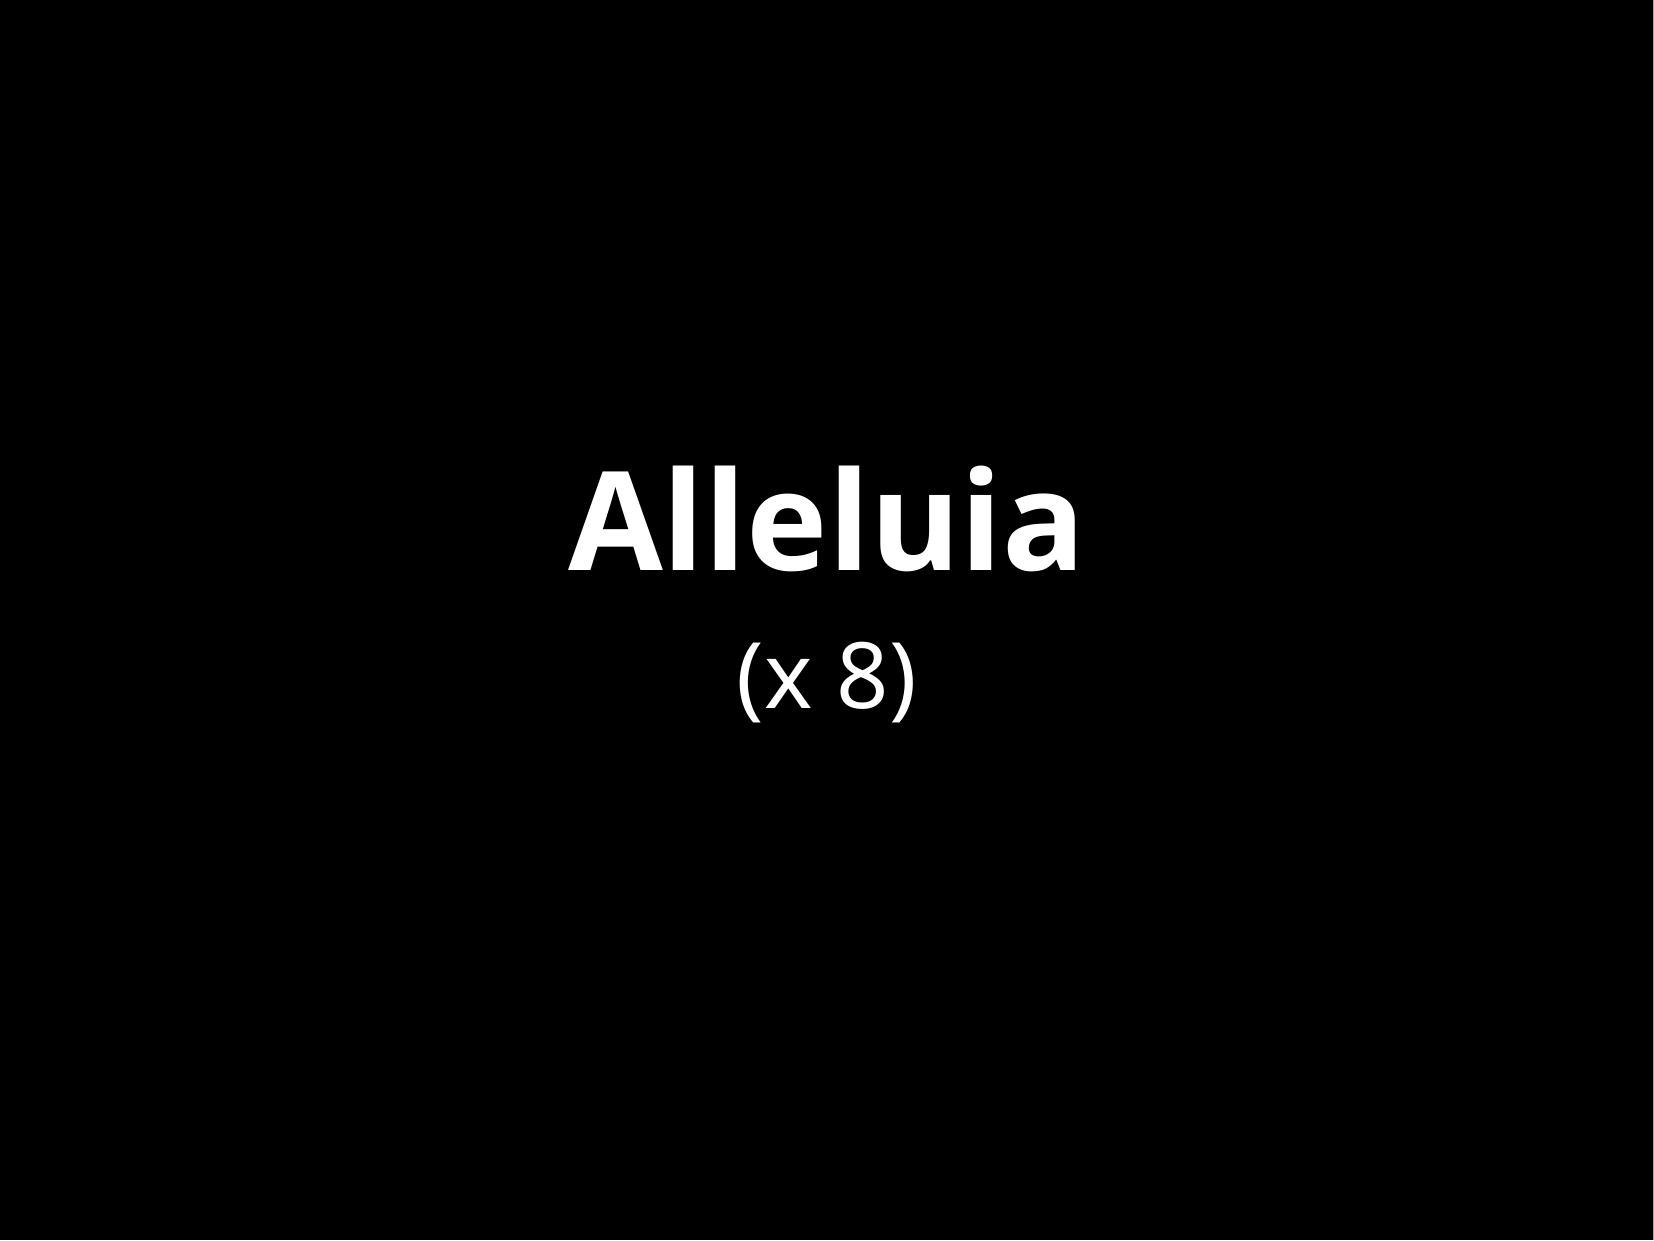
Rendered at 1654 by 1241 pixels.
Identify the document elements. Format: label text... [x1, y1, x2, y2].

subtitle Alleluia (x 8) [0, 0, 1654, 1207]
